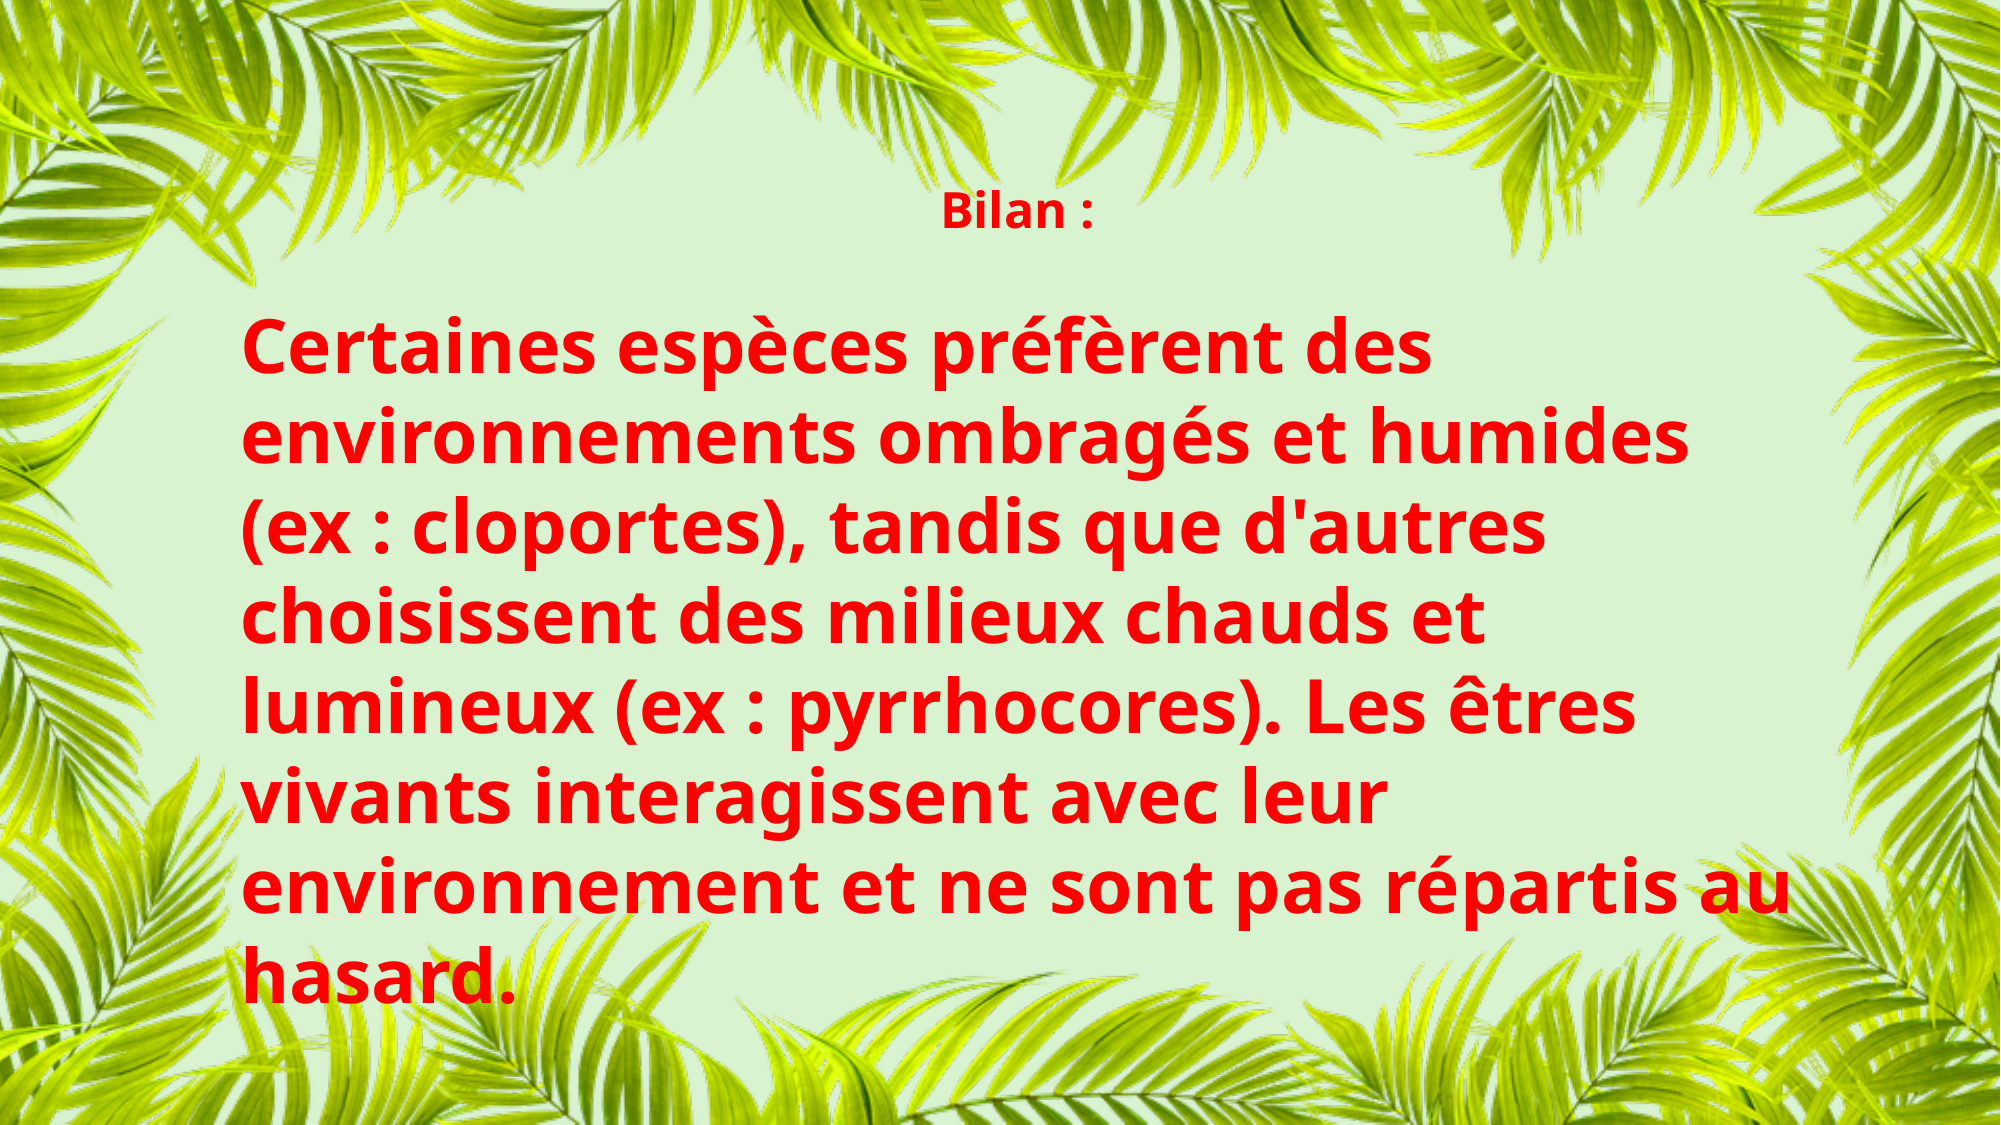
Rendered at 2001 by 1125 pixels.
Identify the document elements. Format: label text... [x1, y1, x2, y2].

text_box Bilan : Certaines espèces préfèrent des environnements ombragés et humides (ex : cloportes), tandis que d'autres choisissent des milieux chauds et lumineux (ex : pyrrhocores). Les êtres vivants interagissent avec leur environnement et ne sont pas répartis au hasard. [225, 171, 1823, 1026]
picture [0, 0, 2000, 1125]
